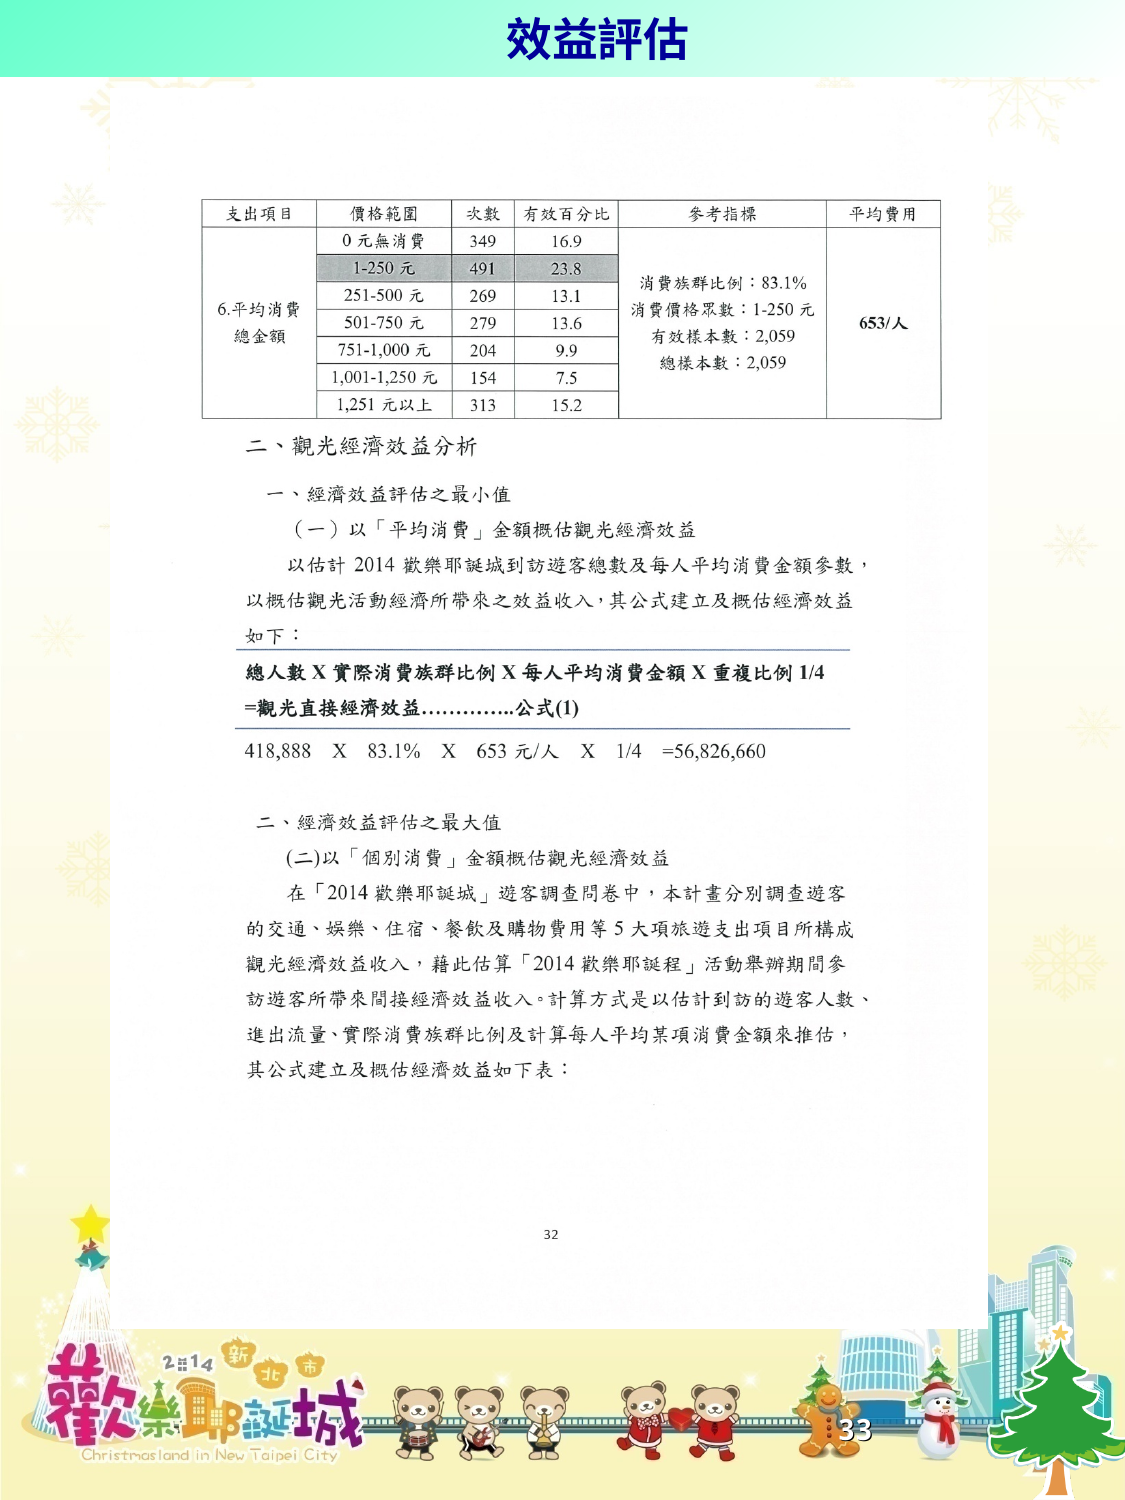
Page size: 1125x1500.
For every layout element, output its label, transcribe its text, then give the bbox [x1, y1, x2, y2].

picture [110, 88, 988, 1329]
title 效益評估 [196, 0, 1000, 76]
text_box 33 [822, 1390, 1085, 1471]
